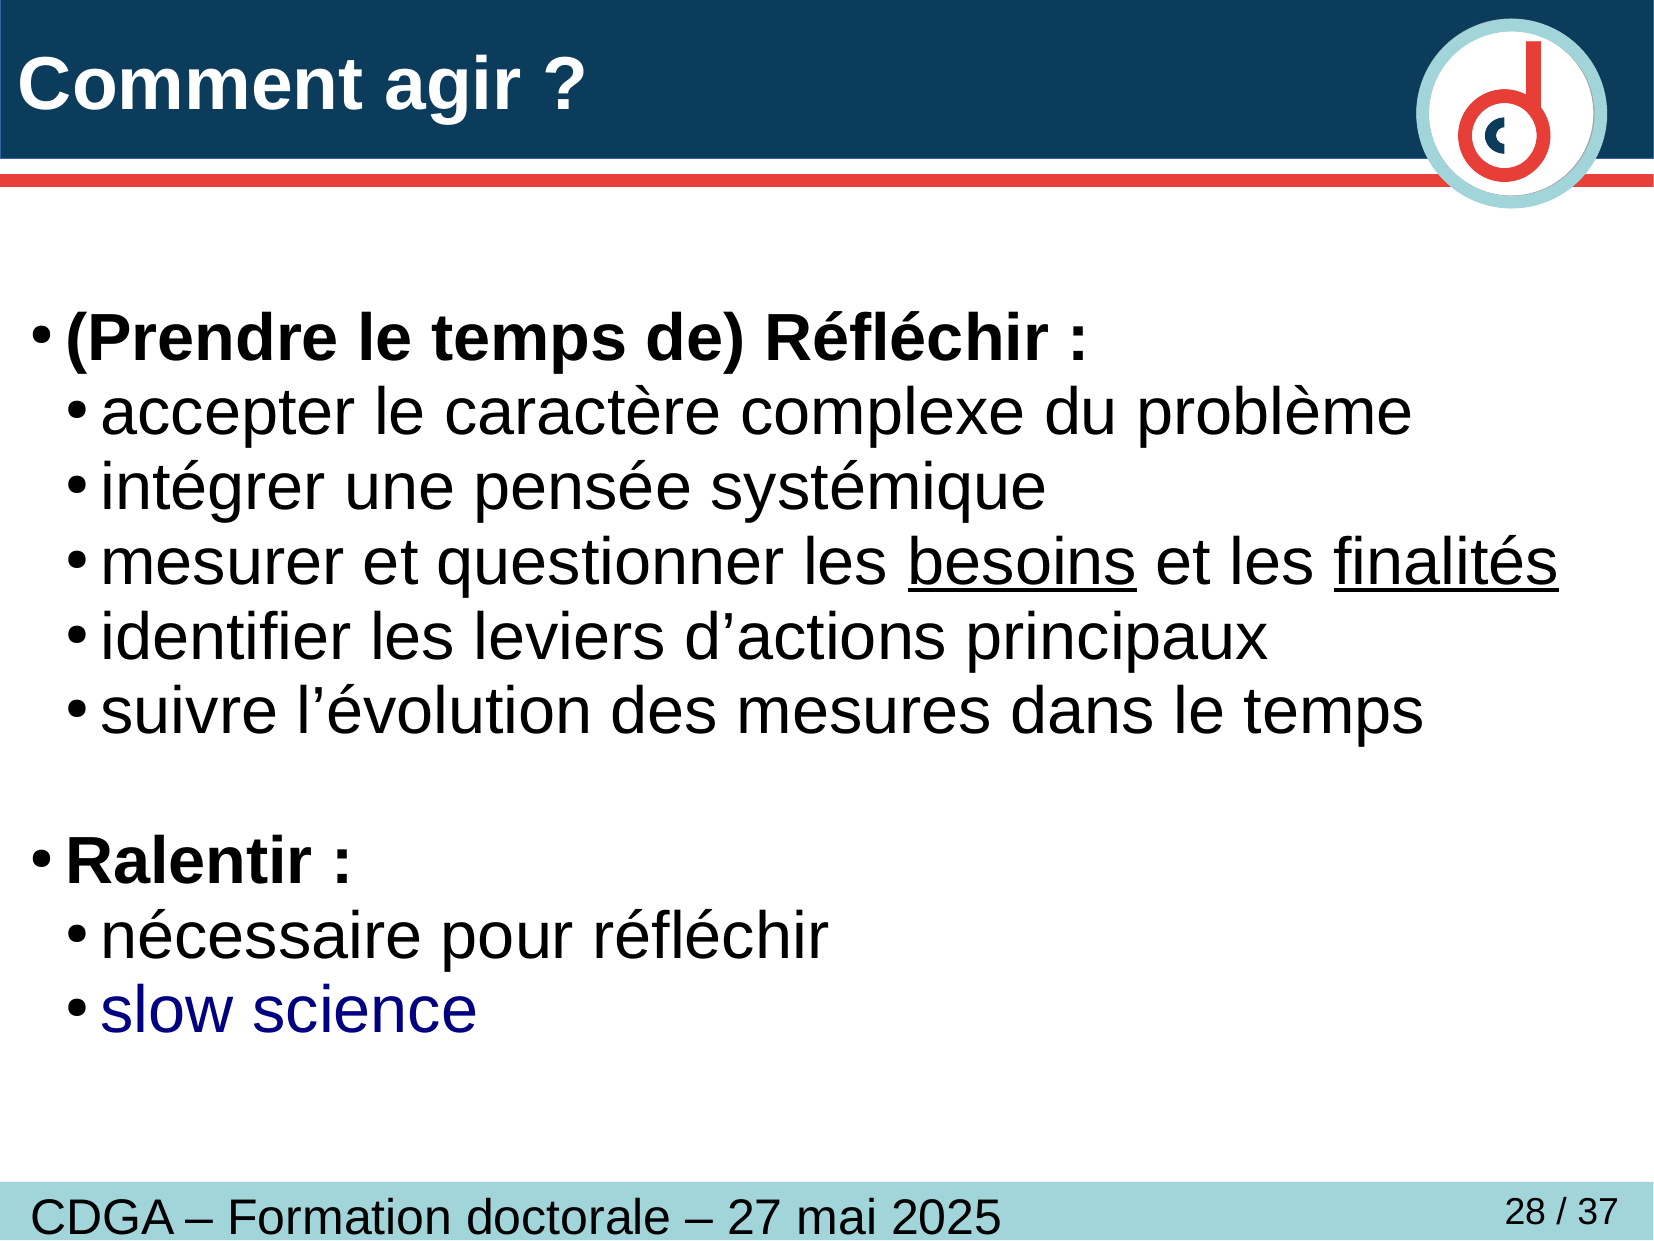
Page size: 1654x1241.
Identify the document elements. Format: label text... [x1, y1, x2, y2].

subtitle (Prendre le temps de) Réfléchir : accepter le caractère complexe du problème intégrer une pensée systémique mesurer et questionner les besoins et les finalités identifier les leviers d’actions principaux suivre l’évolution des mesures dans le temps Ralentir : nécessaire pour réfléchir slow science [29, 150, 1625, 1197]
title Comment agir ? [17, 11, 1412, 159]
